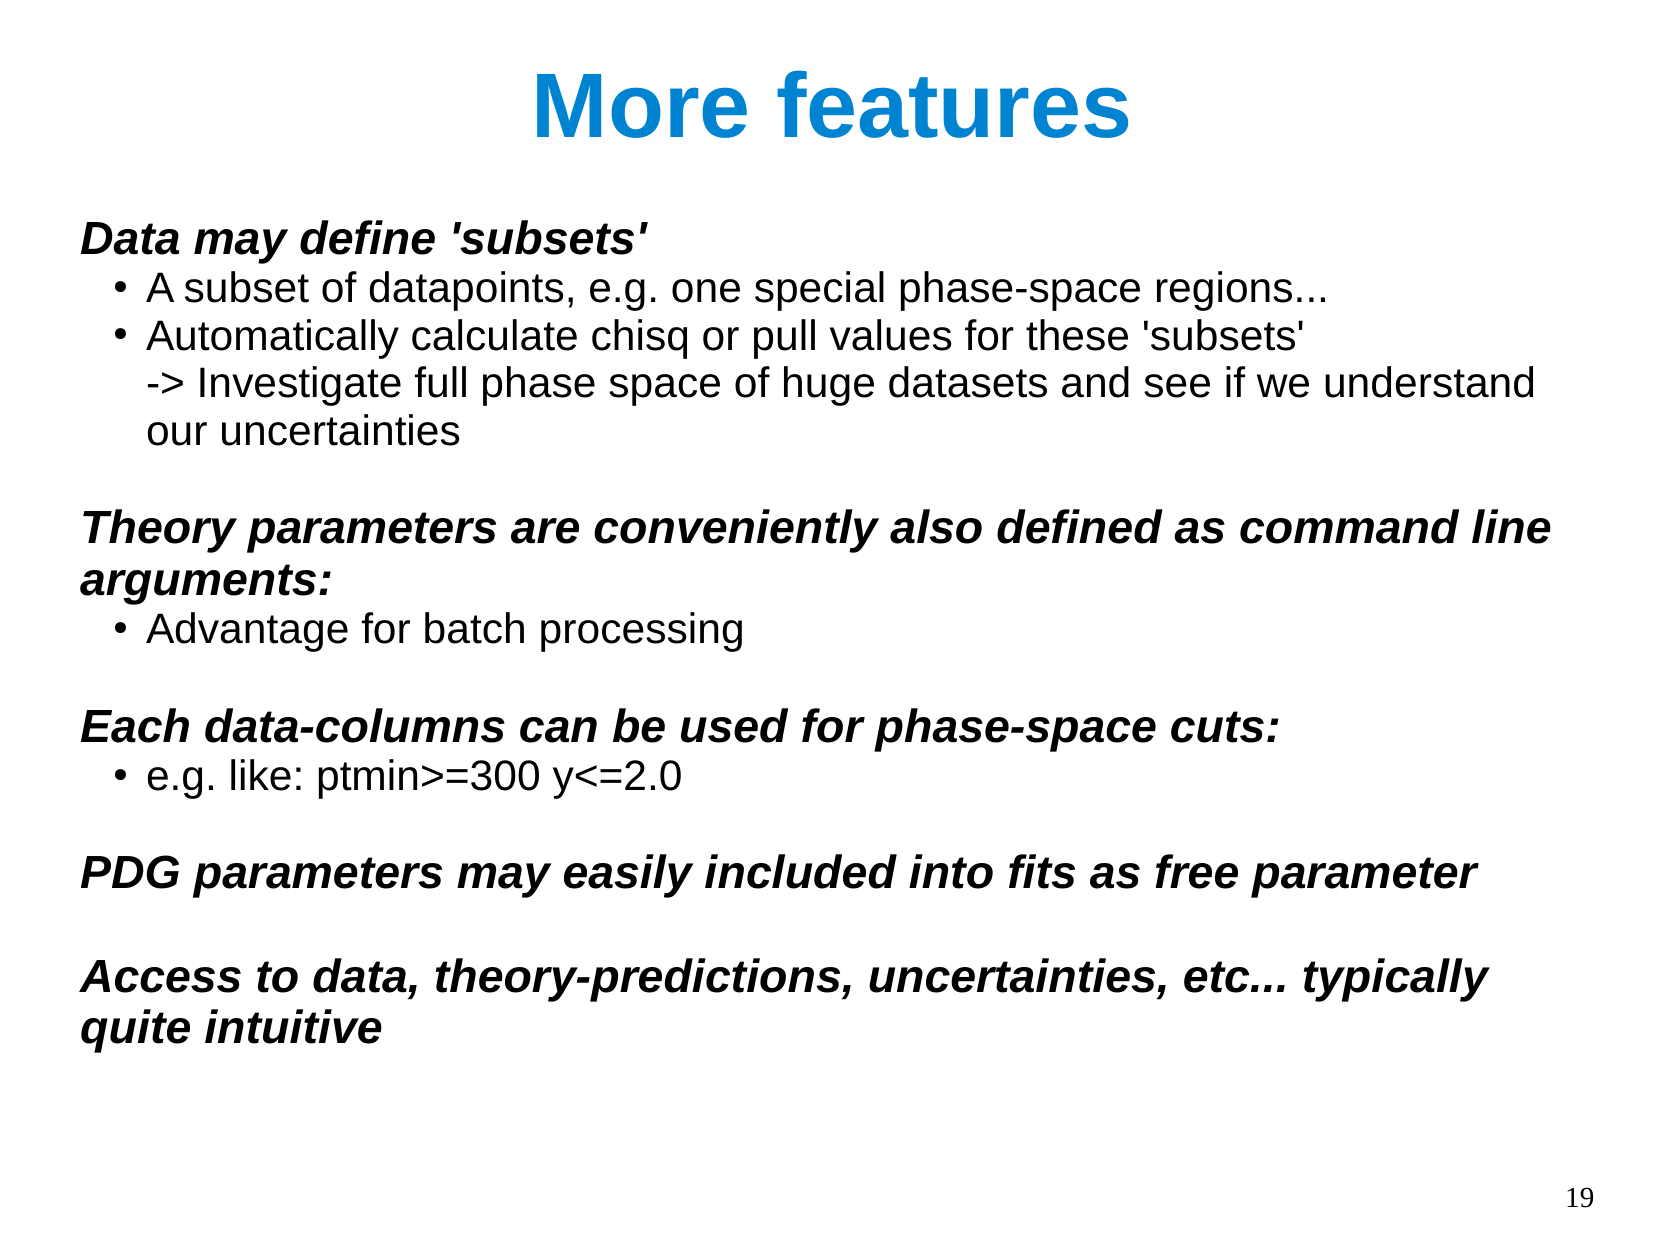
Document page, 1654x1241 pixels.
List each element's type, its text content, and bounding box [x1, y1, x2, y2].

list Data may define 'subsets' A subset of datapoints, e.g. one special phase-space regions... Automatically calculate chisq or pull values for these 'subsets' -> Investigate full phase space of huge datasets and see if we understand our uncertainties Theory parameters are conveniently also defined as command line arguments: Advantage for batch processing Each data-columns can be used for phase-space cuts: e.g. like: ptmin>=300 y<=2.0 PDG parameters may easily included into fits as free parameter Access to data, theory-predictions, uncertainties, etc... typically quite intuitive [47, 212, 1595, 1063]
title More features [70, 35, 1595, 178]
